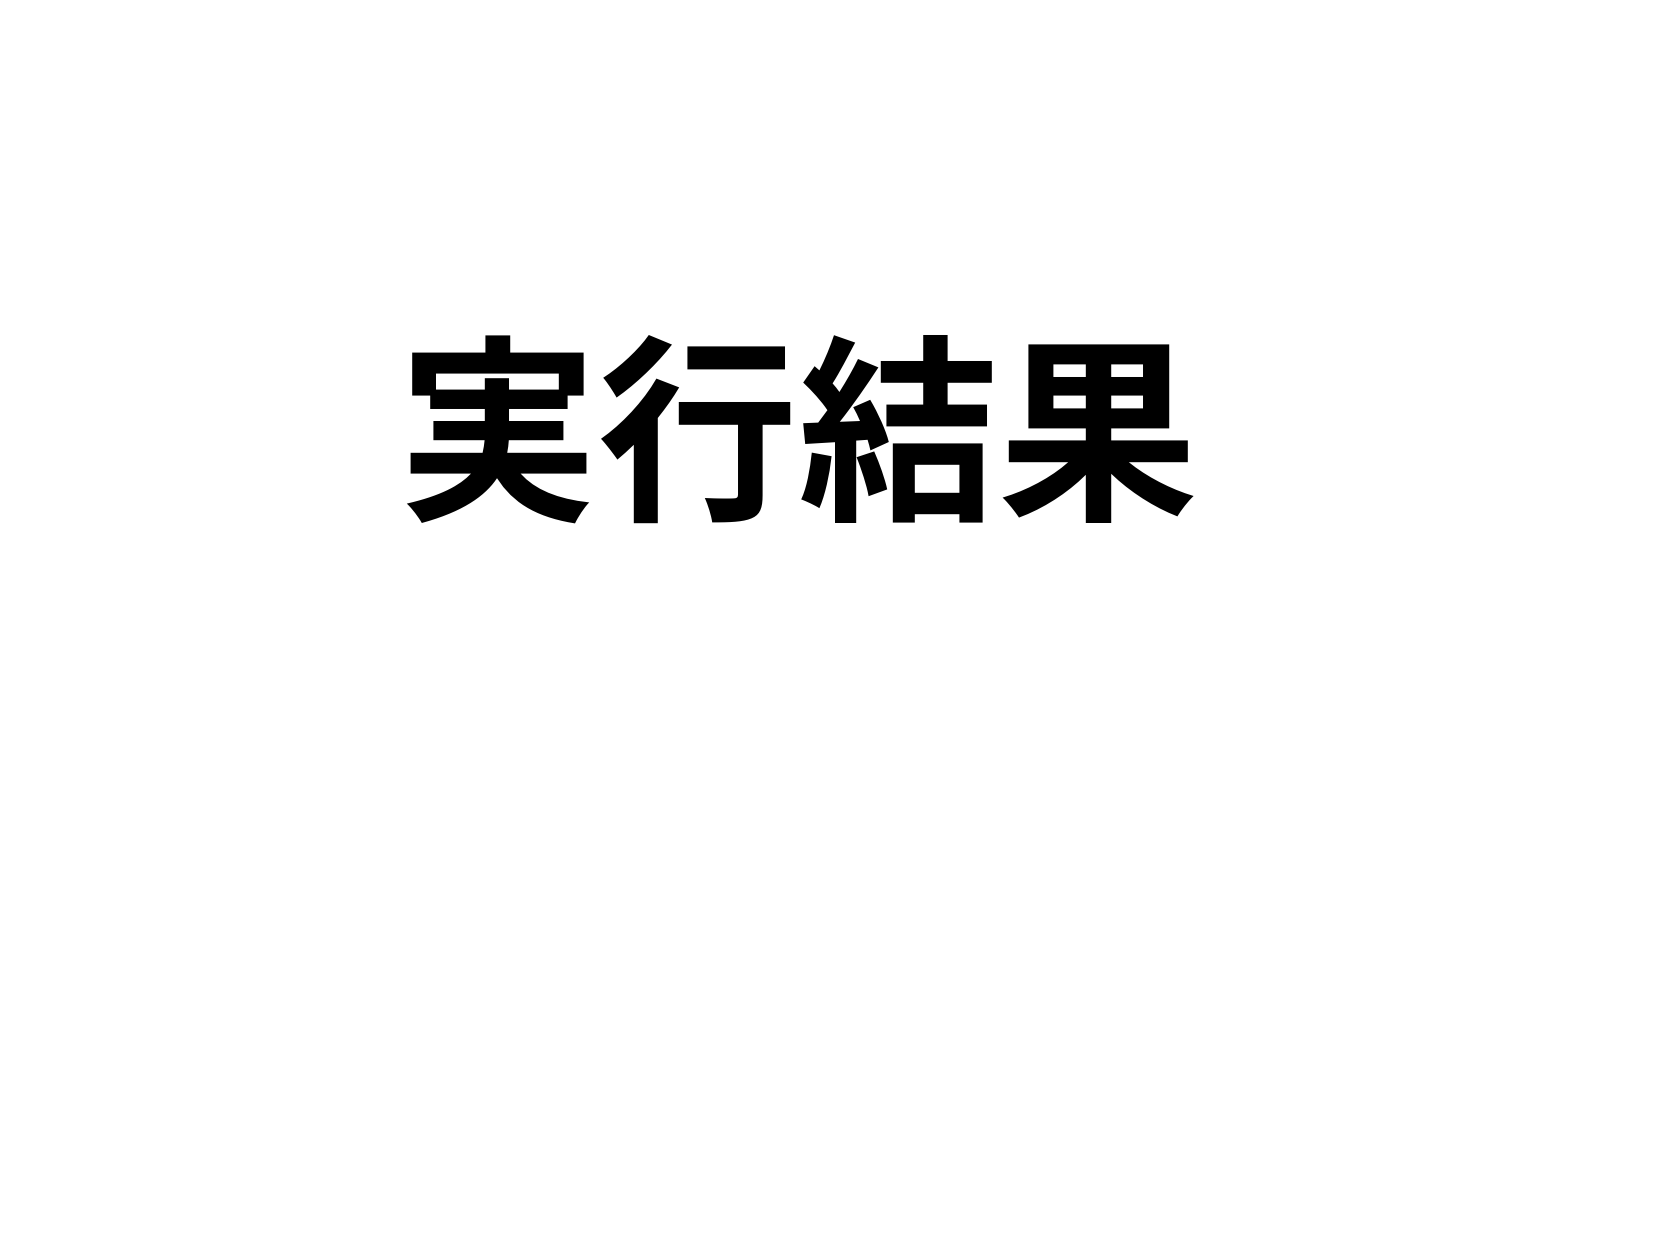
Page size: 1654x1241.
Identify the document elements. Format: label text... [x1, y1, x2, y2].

text_box 実行結果 [383, 265, 1281, 496]
